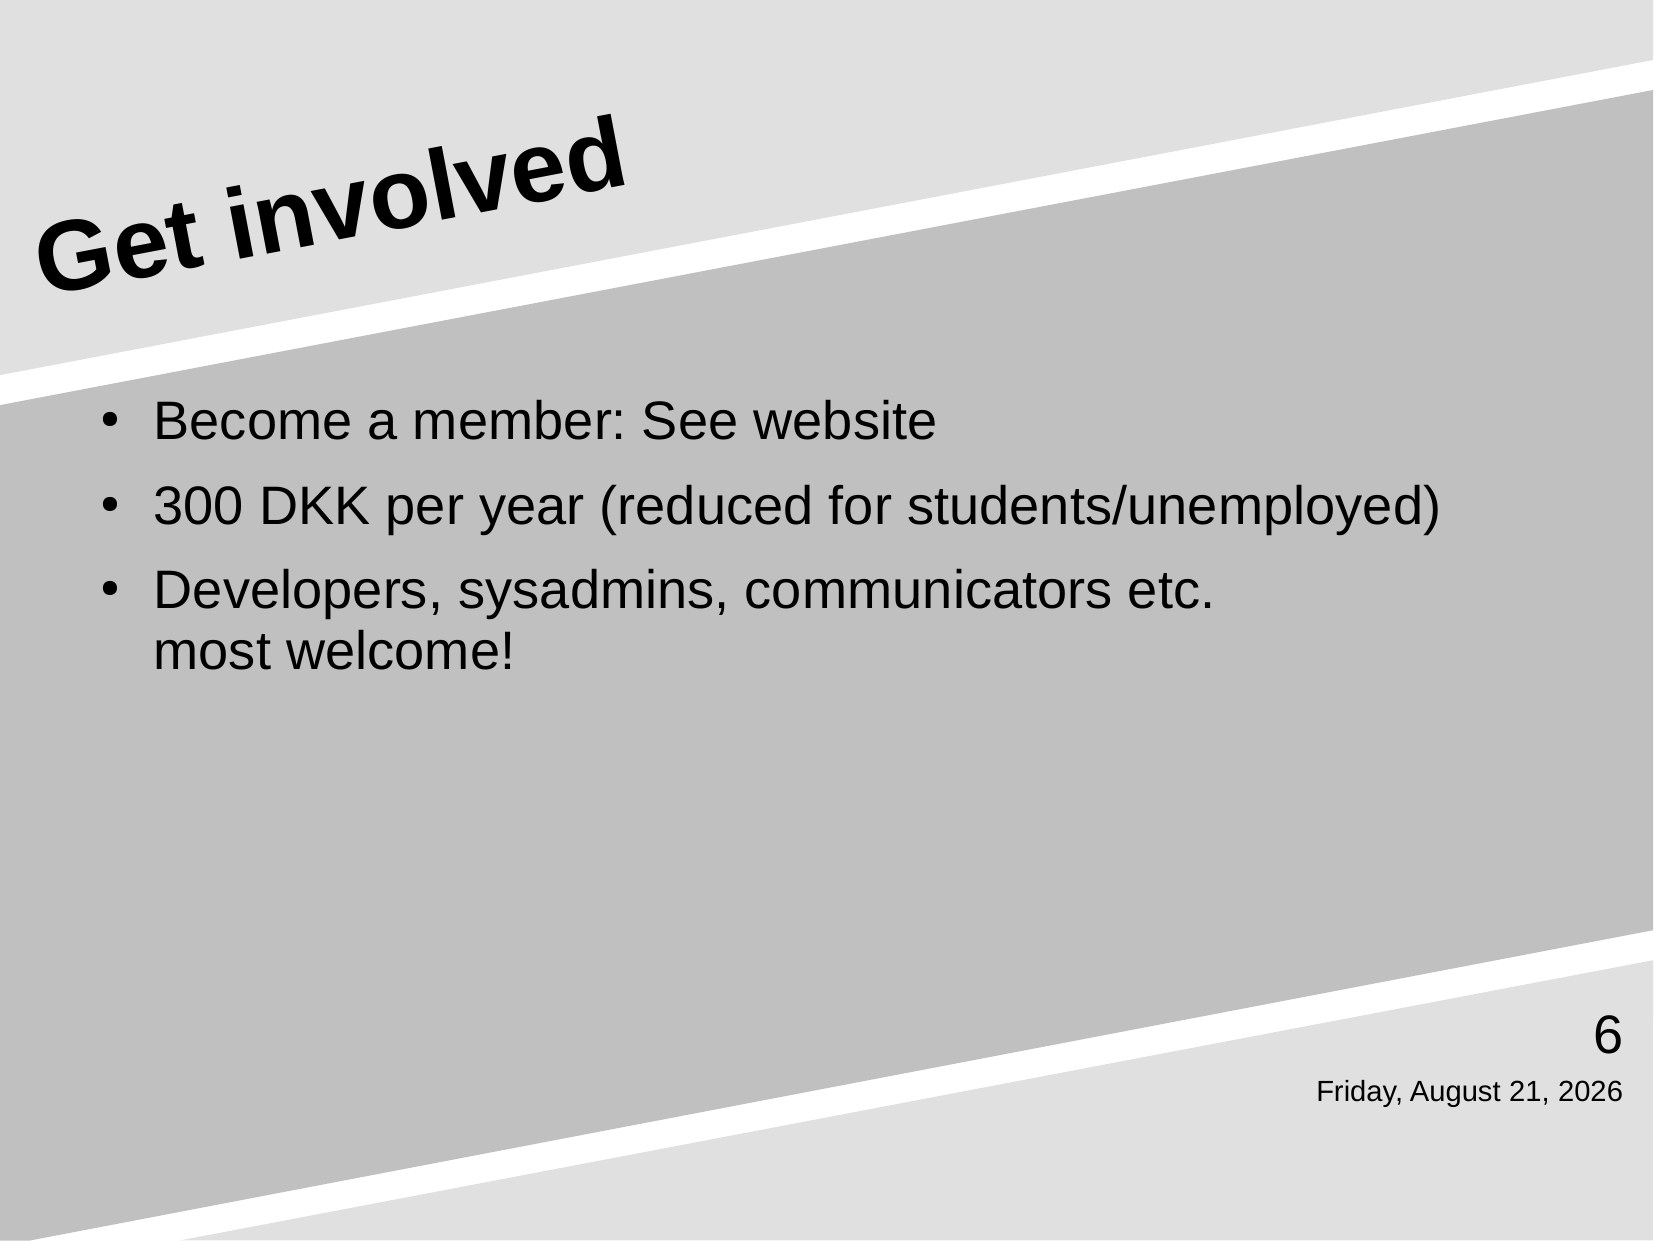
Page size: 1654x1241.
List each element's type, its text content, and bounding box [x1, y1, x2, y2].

title Get involved [17, 0, 1518, 365]
list Become a member: See website 300 DKK per year (reduced for students/unemployed) Developers, sysadmins, communicators etc. most welcome! [82, 390, 1538, 1036]
